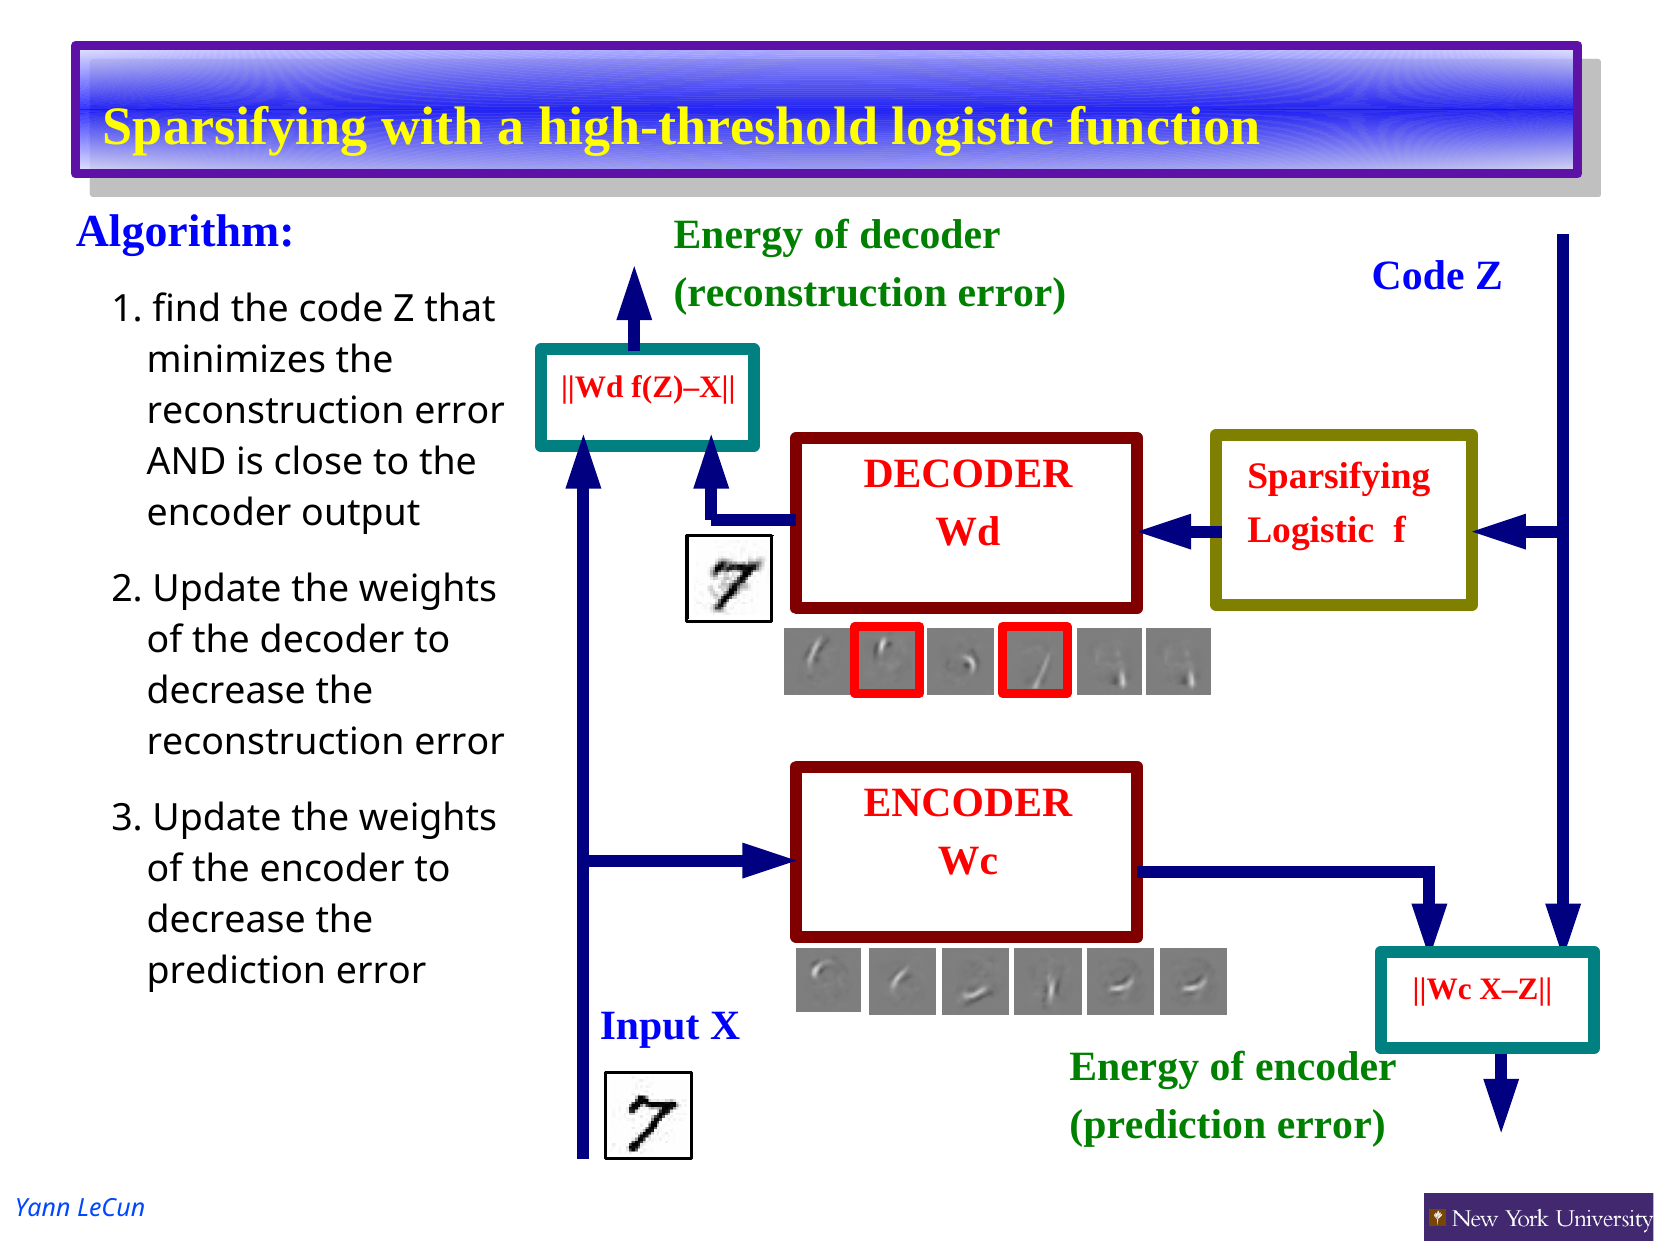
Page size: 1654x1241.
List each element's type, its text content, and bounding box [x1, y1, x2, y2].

picture [784, 628, 850, 695]
picture [942, 948, 1009, 1015]
text_box ENCODER Wc [818, 765, 1118, 934]
text_box Sparsifying Logistic f [1226, 442, 1525, 598]
picture [1014, 948, 1082, 1015]
text_box DECODER Wd [818, 436, 1118, 605]
text_box Input X [579, 988, 835, 1081]
picture [1007, 631, 1063, 689]
picture [1160, 948, 1227, 1015]
picture [859, 631, 915, 689]
list Algorithm: 1. find the code Z that minimizes the reconstruction error AND is close to the encoder output 2. Update the weights of the decoder to decrease the reconstruction error 3. Update the weights of the encoder to decrease the prediction error [75, 205, 509, 1141]
text_box Energy of encoder (prediction error) [1048, 1029, 1464, 1194]
title Sparsifying with a high-threshold logistic function [75, 45, 1578, 174]
picture [1087, 948, 1154, 1015]
text_box ||Wc X–Z|| [1354, 958, 1611, 1057]
picture [796, 948, 861, 1013]
picture [1424, 1193, 1654, 1241]
picture [688, 537, 770, 620]
picture [607, 1074, 690, 1157]
picture [1146, 628, 1211, 695]
text_box Energy of decoder (reconstruction error) [652, 197, 1180, 362]
text_box ||Wd f(Z)–X|| [520, 356, 777, 455]
picture [869, 948, 936, 1015]
picture [1077, 628, 1142, 695]
text_box Code Z [1350, 238, 1607, 332]
picture [927, 628, 994, 695]
